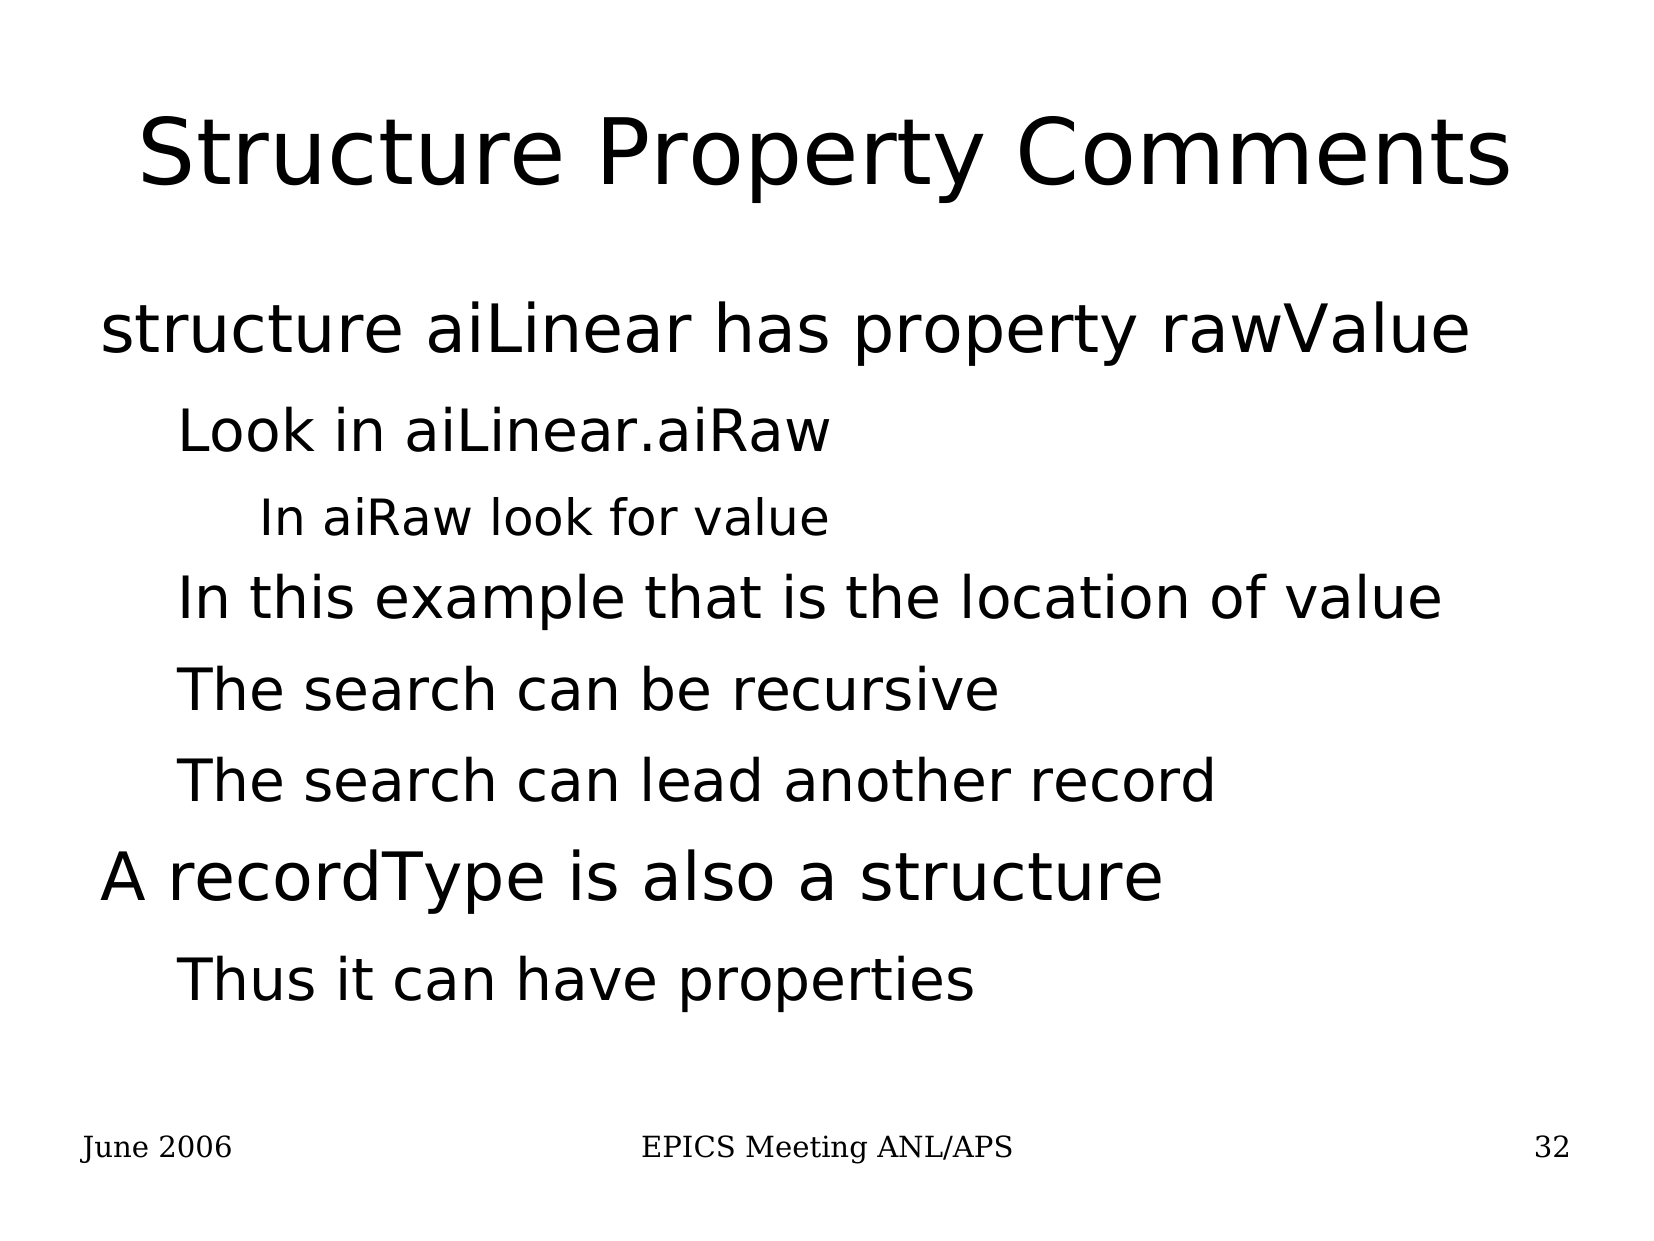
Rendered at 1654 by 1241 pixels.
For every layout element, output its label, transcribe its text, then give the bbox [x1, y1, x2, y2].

title Structure Property Comments [82, 49, 1571, 257]
list structure aiLinear has property rawValue Look in aiLinear.aiRaw In aiRaw look for value In this example that is the location of value The search can be recursive The search can lead another record A recordType is also a structure Thus it can have properties [82, 290, 1571, 1109]
